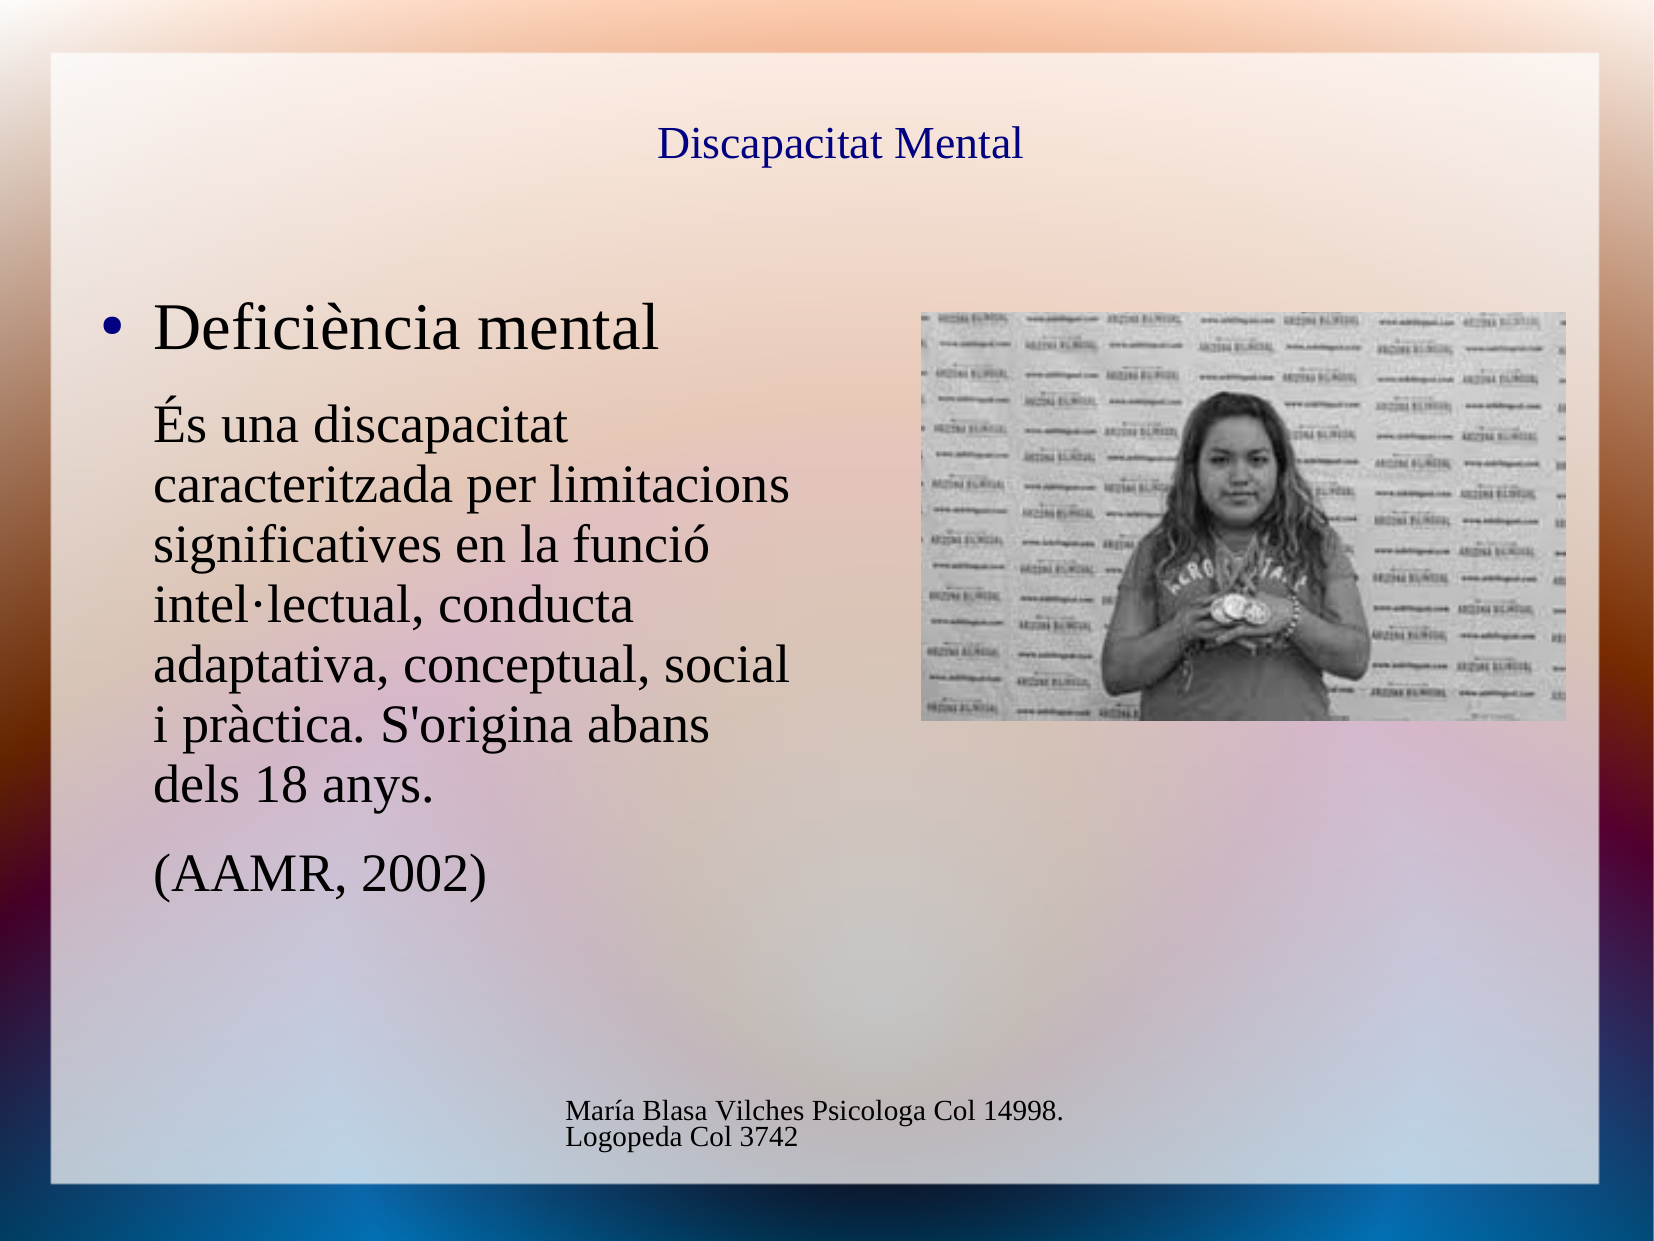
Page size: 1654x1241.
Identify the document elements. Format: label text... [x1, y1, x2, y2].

picture [0, 0, 1654, 1241]
list Deficiència mental És una discapacitat caracteritzada per limitacions significatives en la funció intel·lectual, conducta adaptativa, conceptual, social i pràctica. S'origina abans dels 18 anys. (AAMR, 2002) [82, 290, 809, 1109]
text_box Discapacitat Mental [642, 118, 1040, 169]
